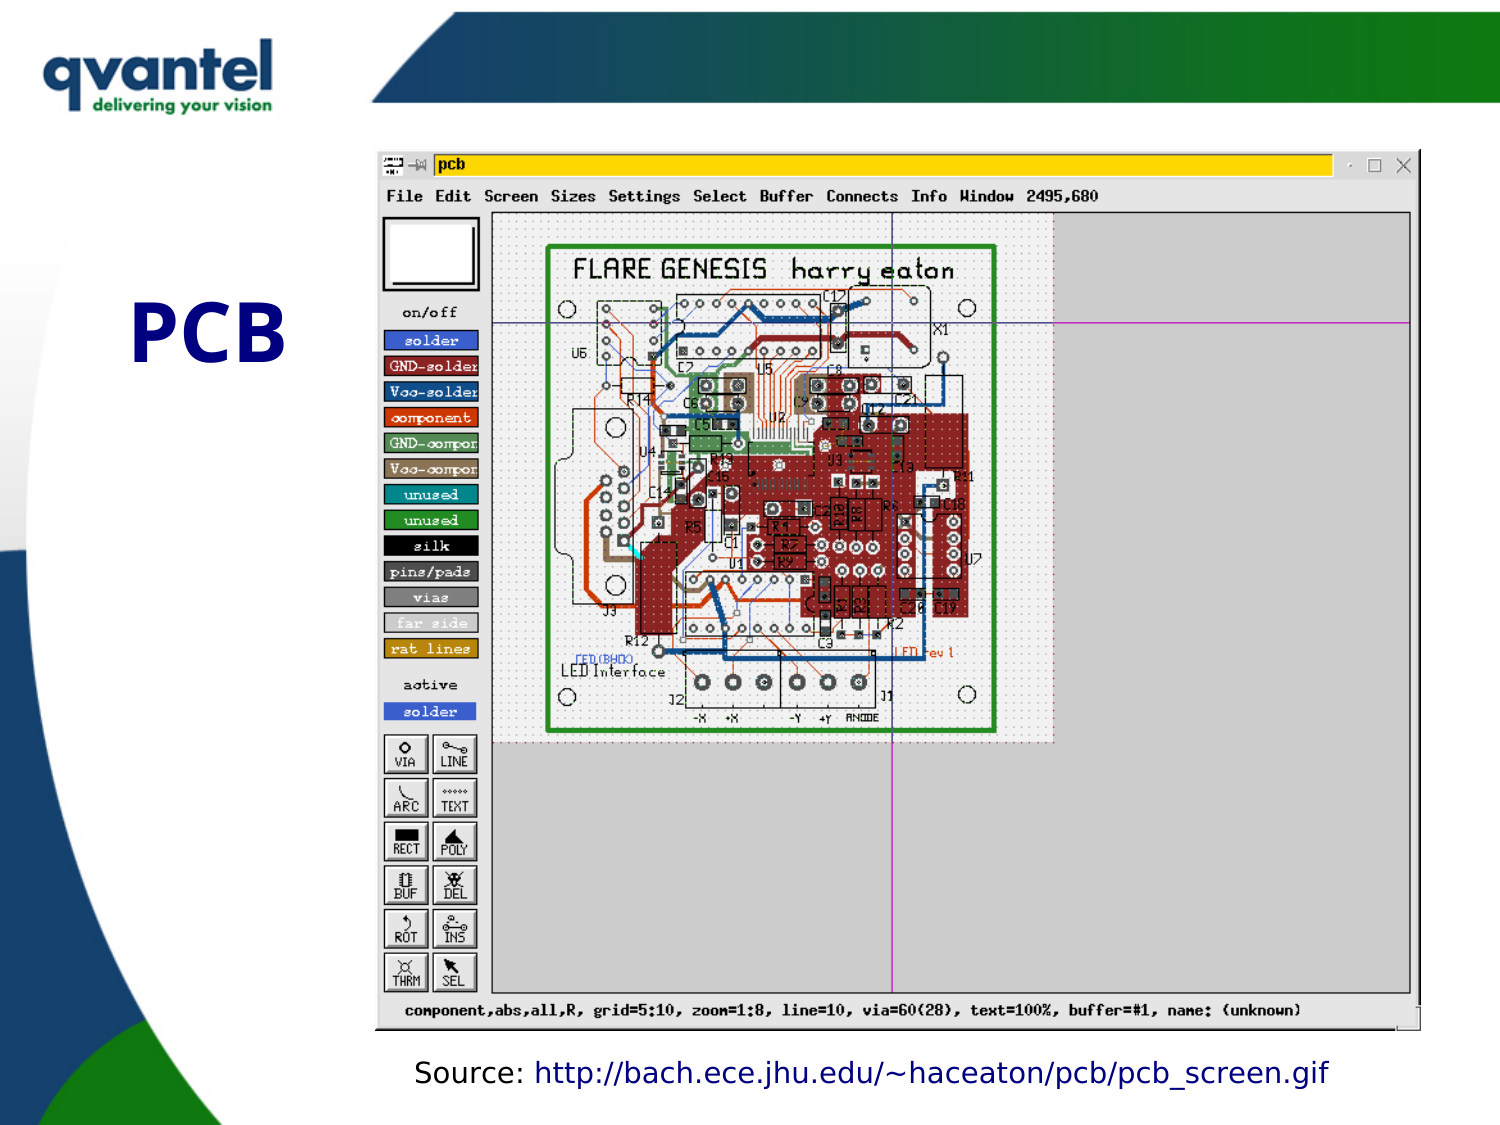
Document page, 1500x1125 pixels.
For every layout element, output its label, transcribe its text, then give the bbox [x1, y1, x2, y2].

text_box PCB [112, 267, 353, 413]
text_box Source: http://bach.ece.jhu.edu/~haceaton/pcb/pcb_screen.gif [399, 1050, 1388, 1100]
picture [0, 0, 1500, 1125]
